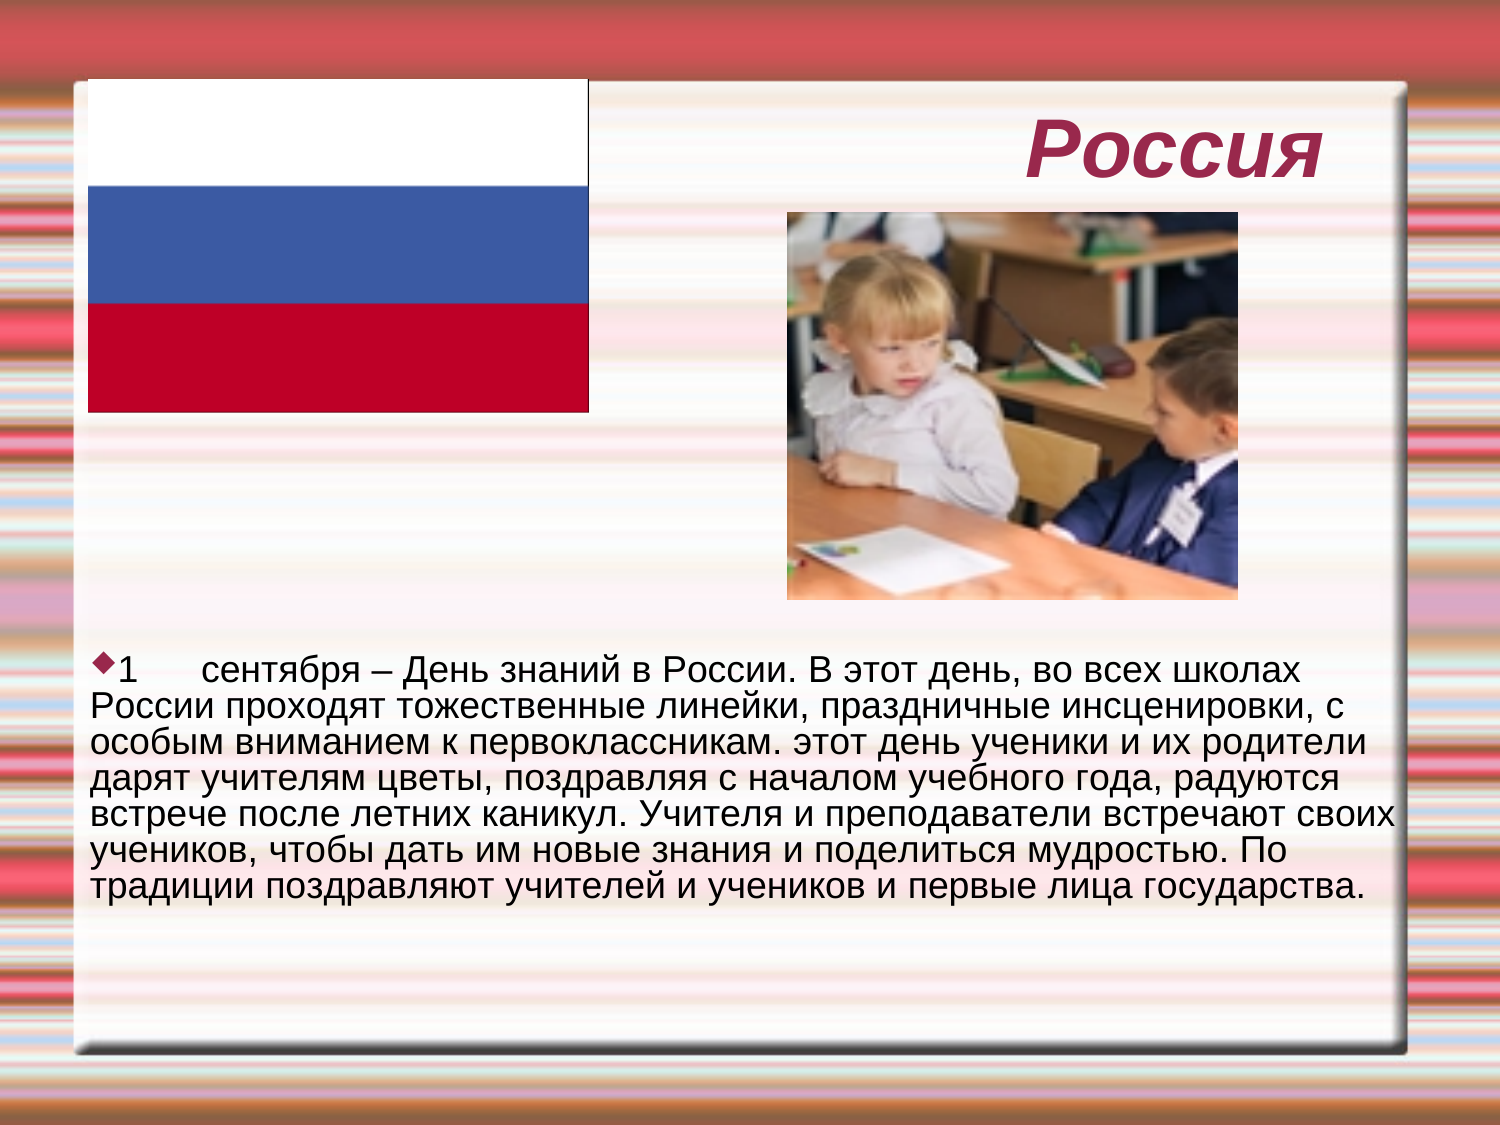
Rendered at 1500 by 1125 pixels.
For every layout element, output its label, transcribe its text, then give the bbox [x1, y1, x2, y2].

title Россия [887, 49, 1463, 238]
picture [88, 80, 589, 414]
picture [787, 212, 1238, 601]
list 1 сентября – День знаний в России. В этот день, во всех школах России проходят тожественные линейки, праздничные инсценировки, с особым вниманием к первоклассникам. этот день ученики и их родители дарят учителям цветы, поздравляя с началом учебного года, радуются встрече после летних каникул. Учителя и преподаватели встречают своих учеников, чтобы дать им новые знания и поделиться мудростью. По традиции поздравляют учителей и учеников и первые лица государства. [75, 646, 1426, 1006]
